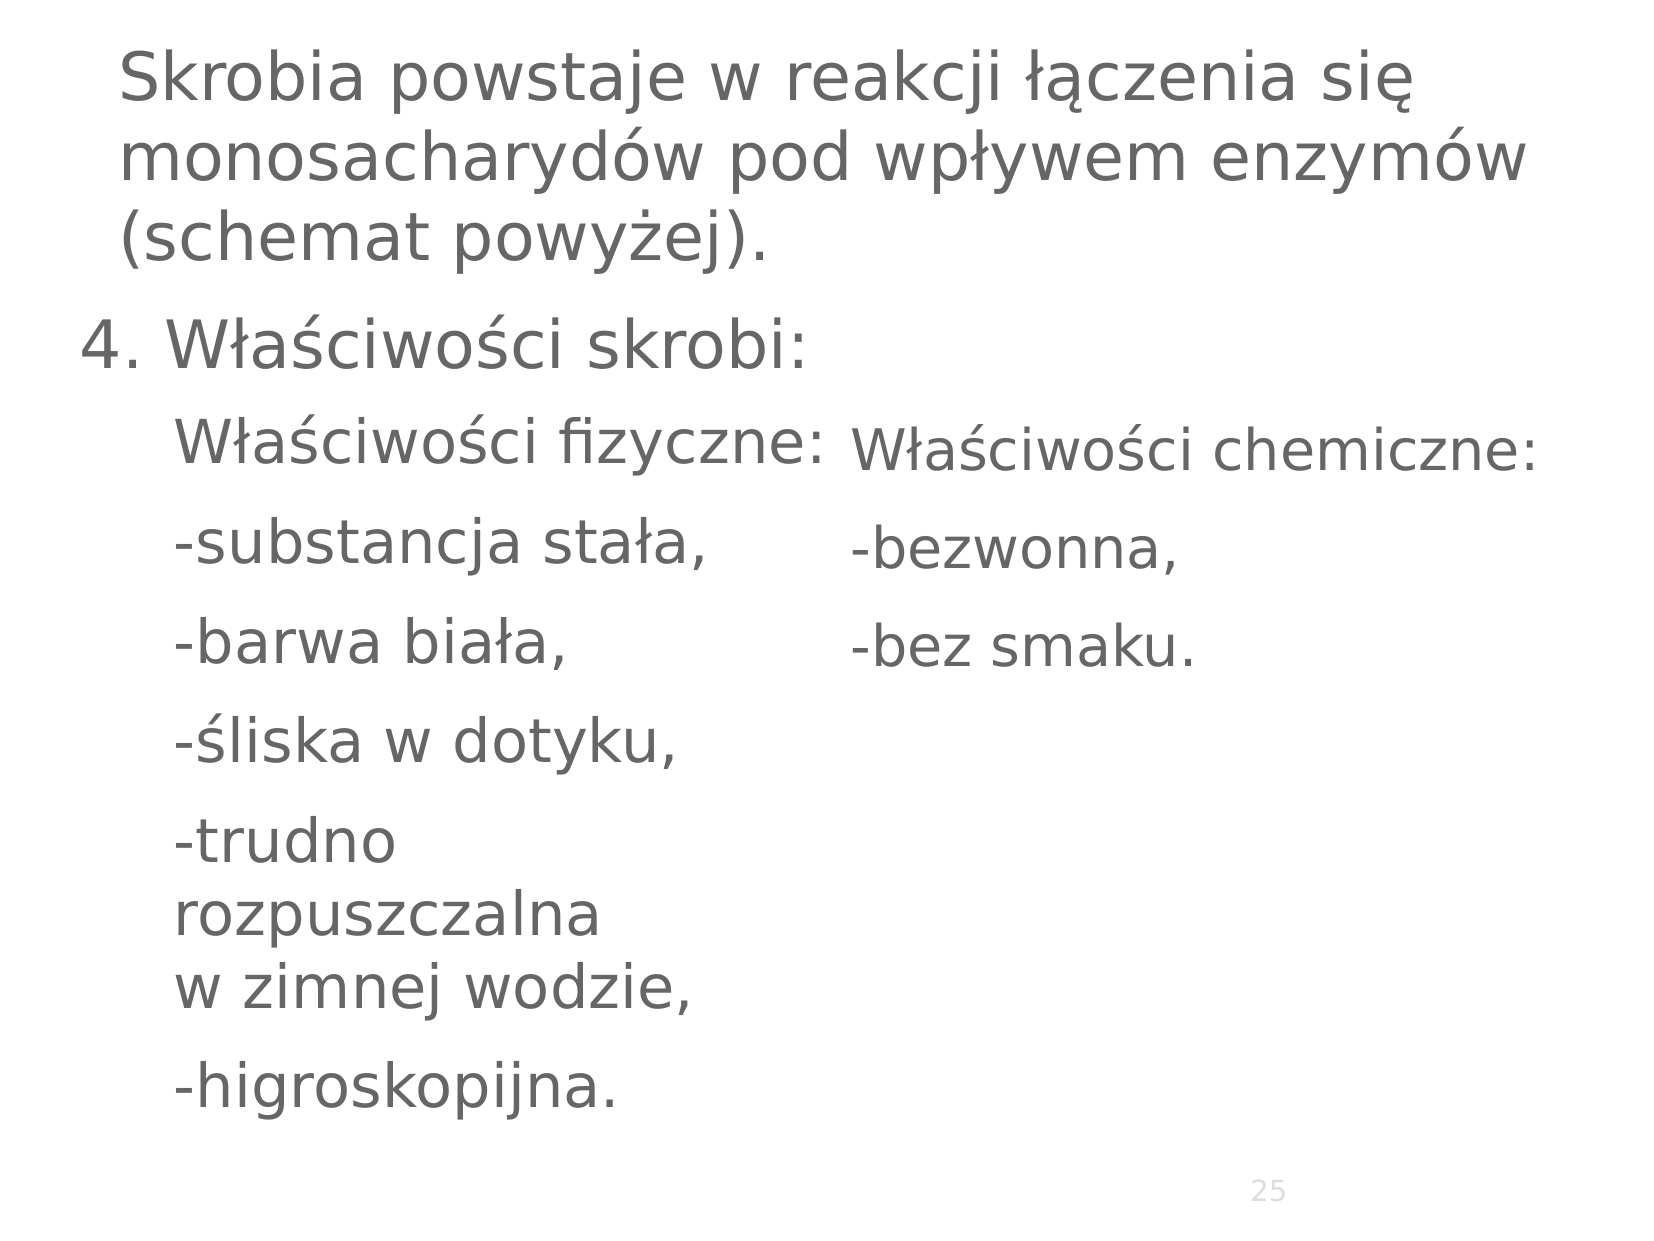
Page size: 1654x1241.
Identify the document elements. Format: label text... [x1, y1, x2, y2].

list Właściwości fizyczne: -substancja stała, -barwa biała, -śliska w dotyku, -trudno rozpuszczalna w zimnej wodzie, -higroskopijna. [173, 403, 851, 1134]
list Skrobia powstaje w reakcji łączenia się monosacharydów pod wpływem enzymów (schemat powyżej). [118, 33, 1630, 303]
list 4. Właściwości skrobi: [79, 302, 1536, 414]
text_box [1250, 1172, 1636, 1241]
list Właściwości chemiczne: -bezwonna, -bez smaku. [850, 413, 1648, 1144]
